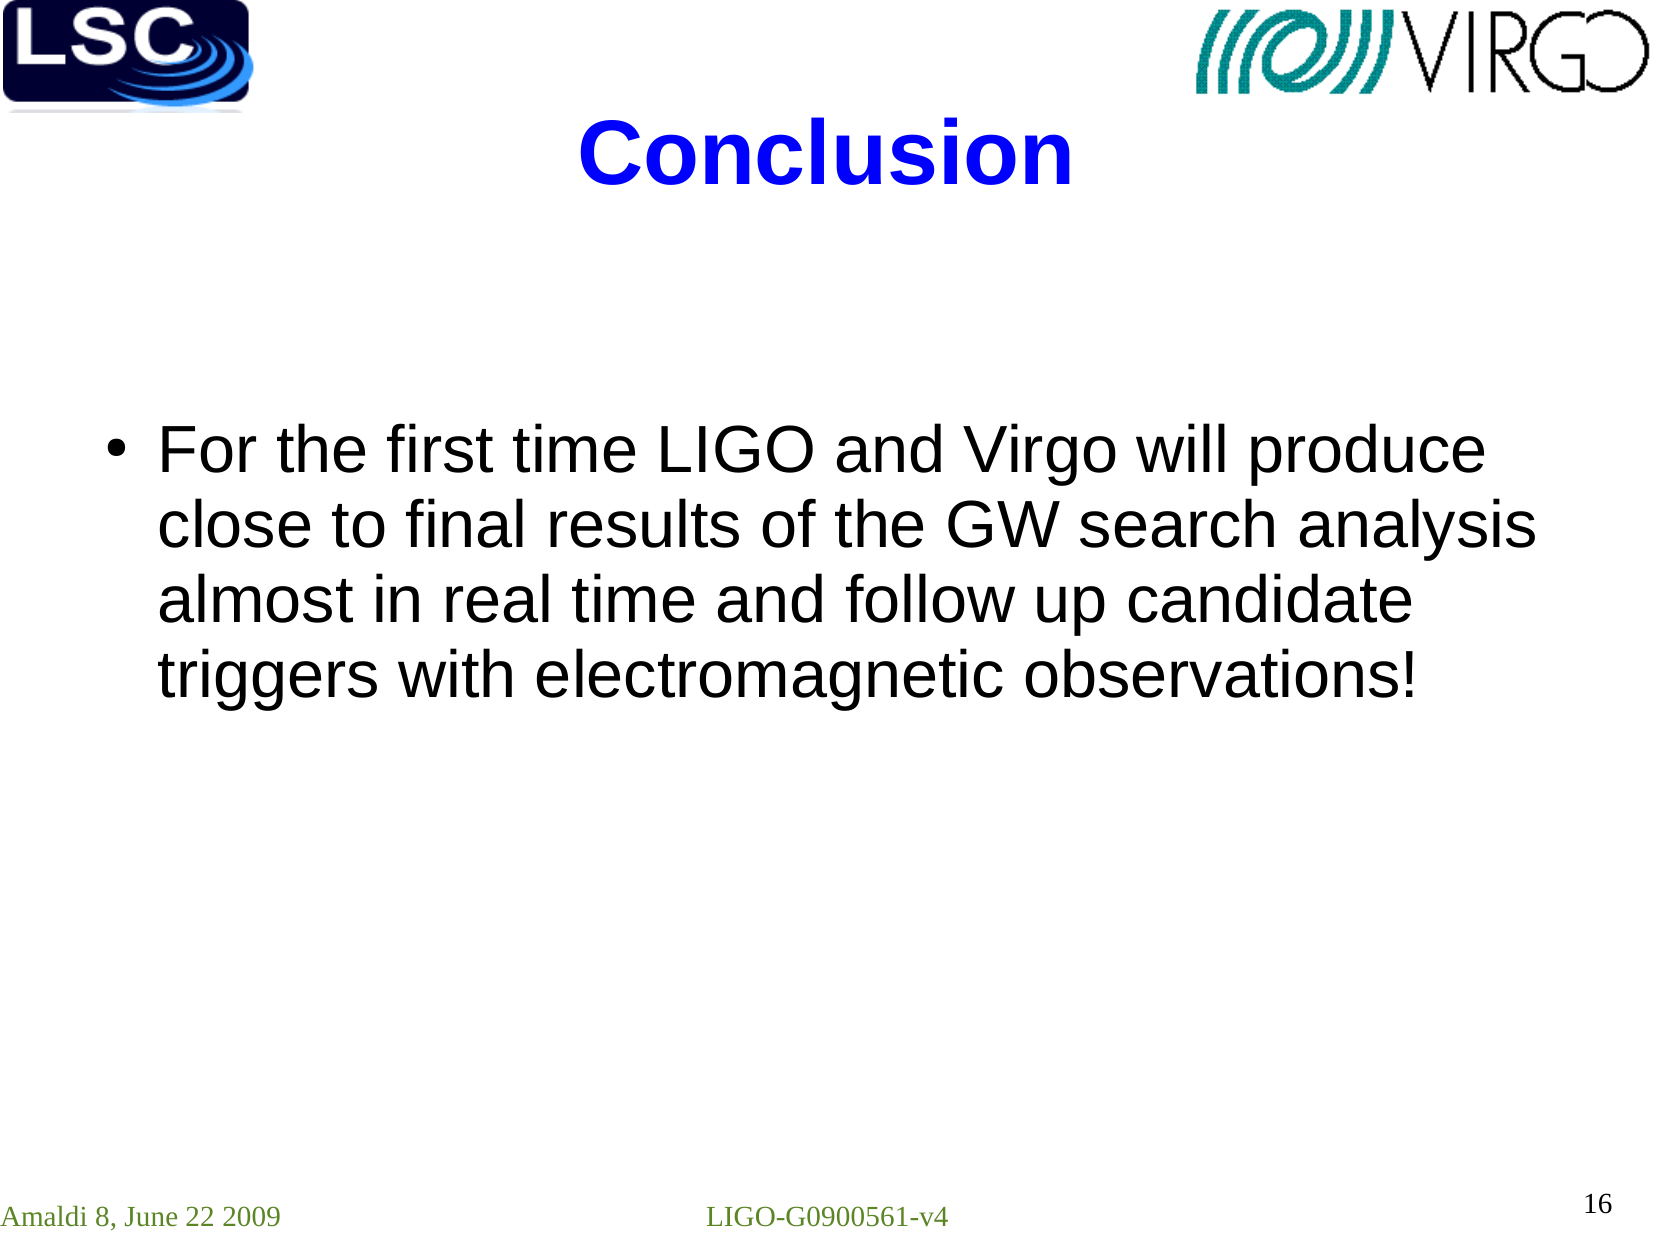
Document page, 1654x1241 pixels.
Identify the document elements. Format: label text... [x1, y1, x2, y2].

picture [1184, 0, 1654, 102]
title Conclusion [82, 49, 1571, 257]
list For the first time LIGO and Virgo will produce close to final results of the GW search analysis almost in real time and follow up candidate triggers with electromagnetic observations! [86, 412, 1576, 938]
picture [3, 0, 263, 113]
